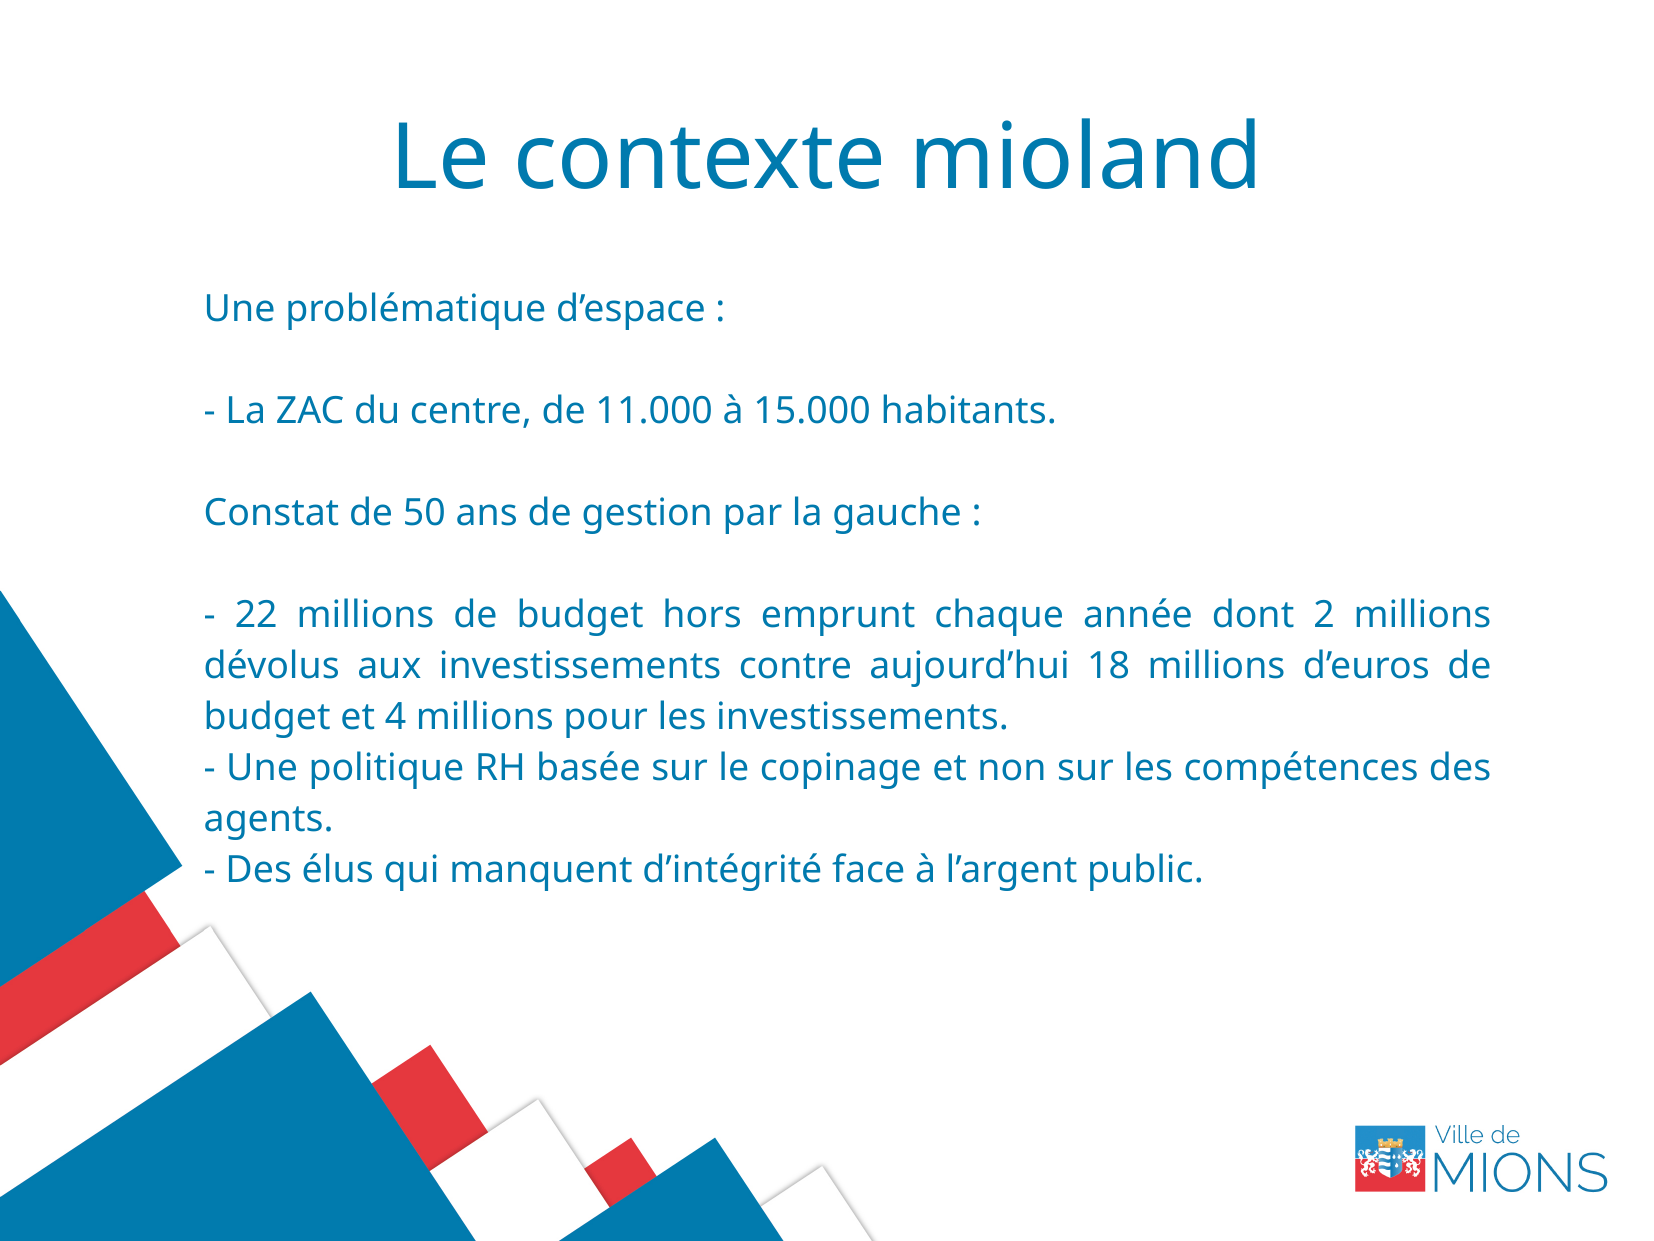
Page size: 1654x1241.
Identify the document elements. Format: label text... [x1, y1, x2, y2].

picture [0, 0, 1654, 1241]
text_box Une problématique d’espace : - La ZAC du centre, de 11.000 à 15.000 habitants. Constat de 50 ans de gestion par la gauche : - 22 millions de budget hors emprunt chaque année dont 2 millions dévolus aux investissements contre aujourd’hui 18 millions d’euros de budget et 4 millions pour les investissements. - Une politique RH basée sur le copinage et non sur les compétences des agents. - Des élus qui manquent d’intégrité face à l’argent public. [188, 274, 1548, 1134]
title Le contexte mioland [82, 17, 1571, 289]
